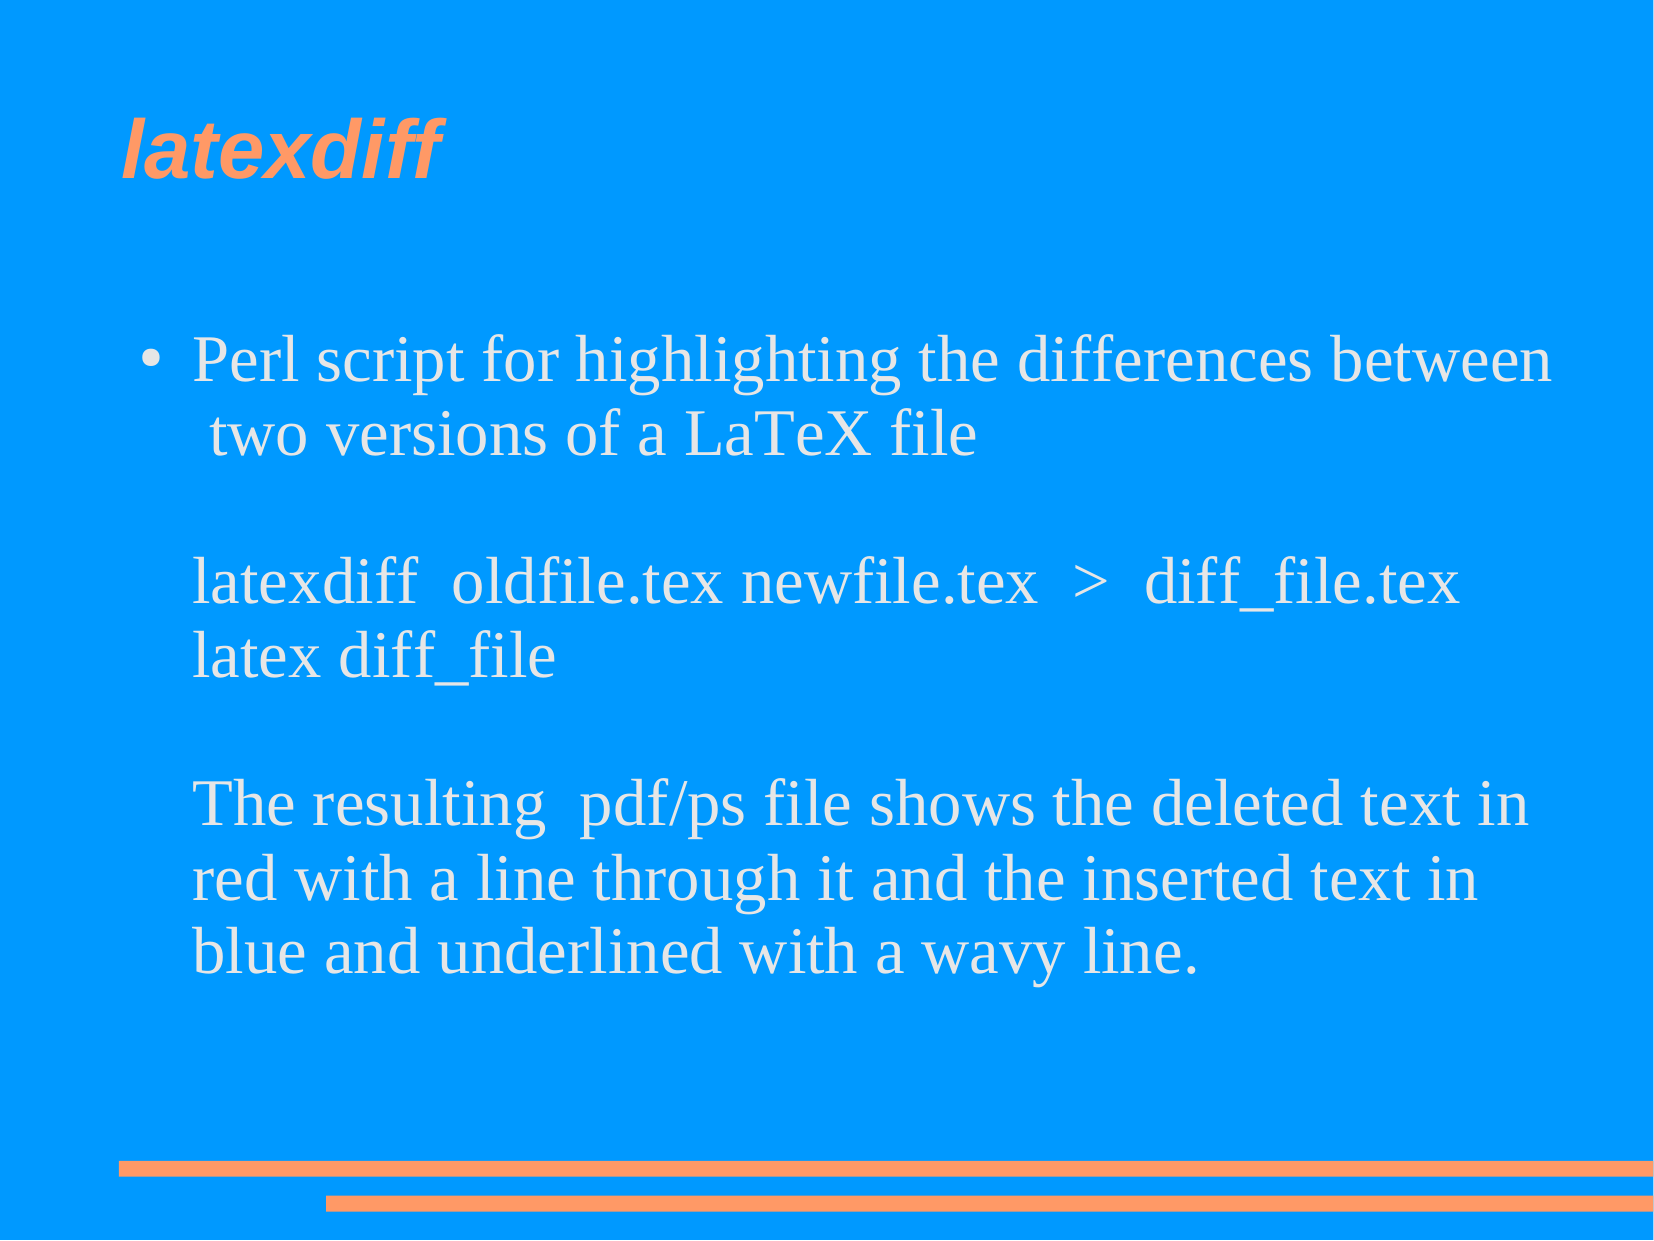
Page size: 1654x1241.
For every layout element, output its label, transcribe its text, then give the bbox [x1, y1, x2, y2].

title latexdiff [121, 46, 1534, 254]
list Perl script for highlighting the differences between two versions of a LaTeX file latexdiff oldfile.tex newfile.tex > diff_file.tex latex diff_file The resulting pdf/ps file shows the deleted text in red with a line through it and the inserted text in blue and underlined with a wavy line. [121, 322, 1561, 1132]
